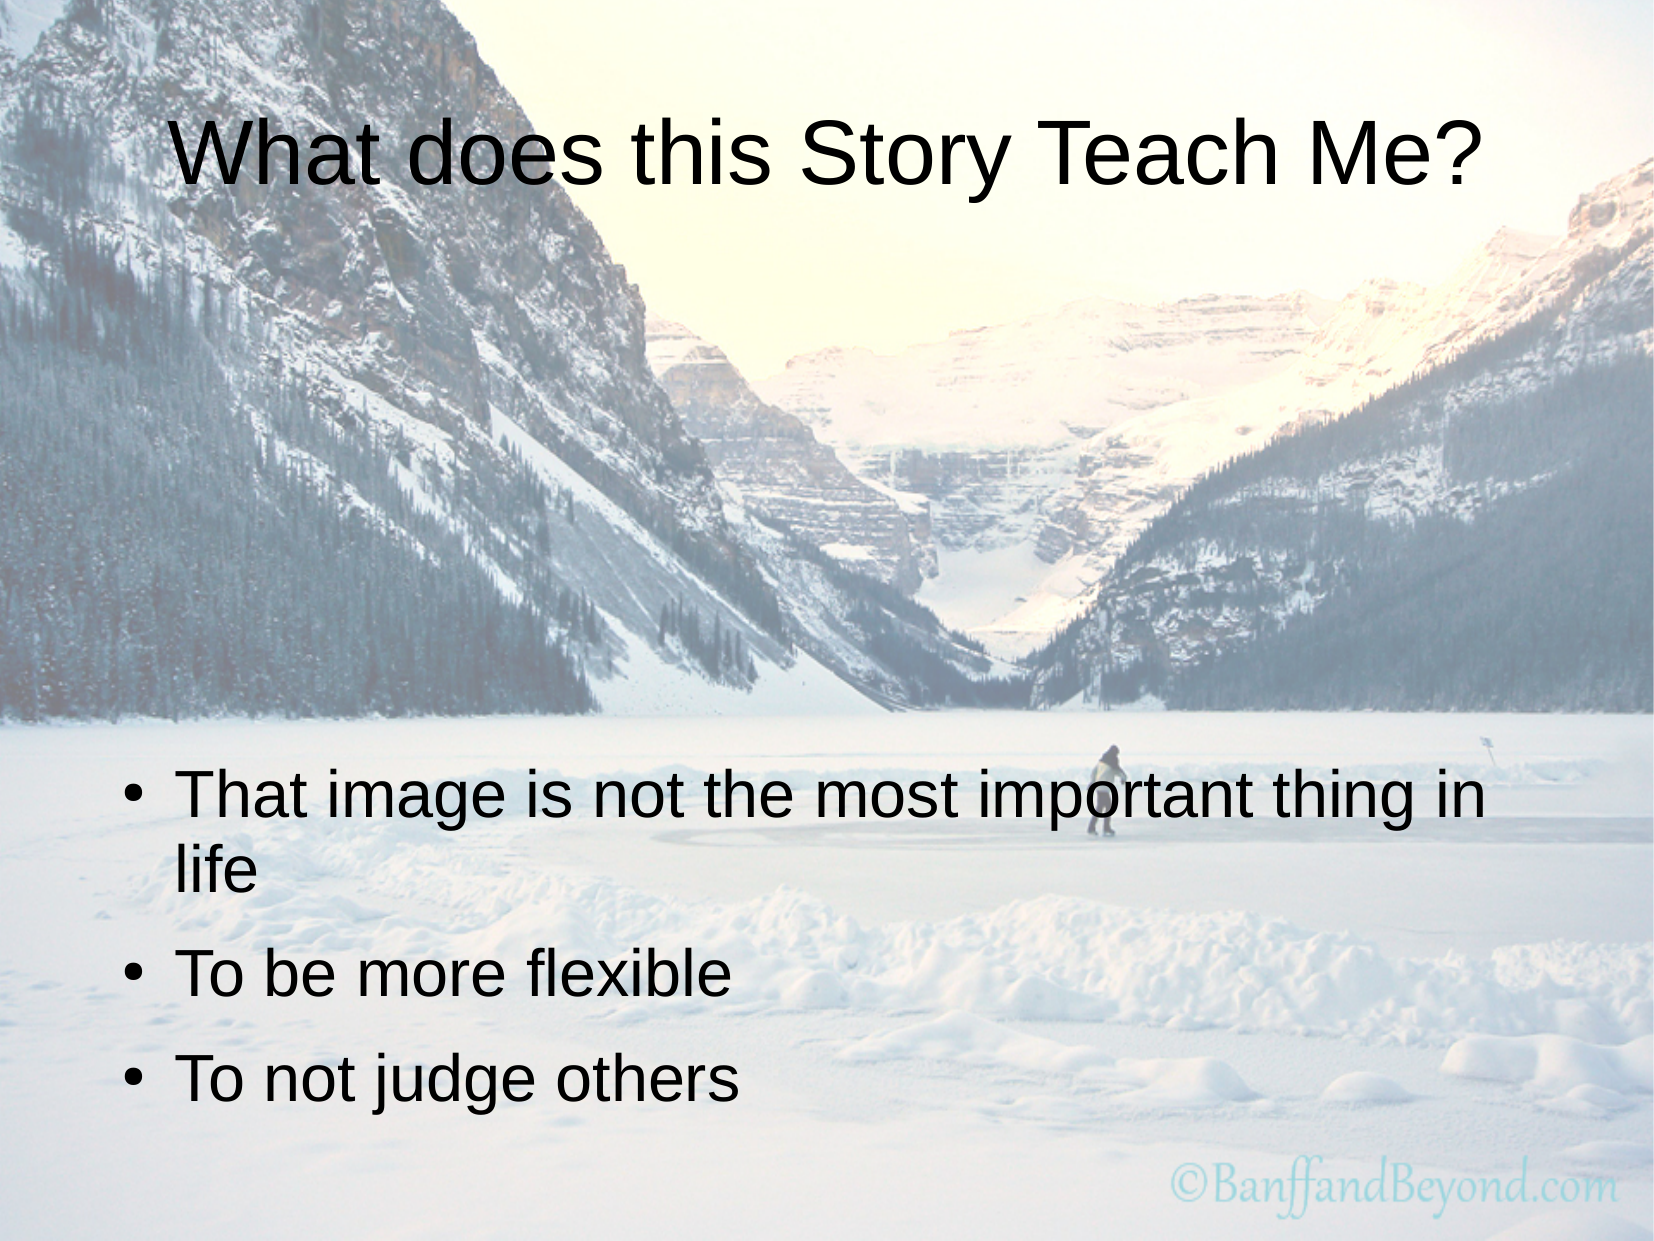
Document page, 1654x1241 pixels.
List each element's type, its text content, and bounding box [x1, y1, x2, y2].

picture [0, 0, 1654, 1241]
title What does this Story Teach Me? [82, 49, 1571, 257]
list That image is not the most important thing in life To be more flexible To not judge others [103, 757, 1560, 1241]
